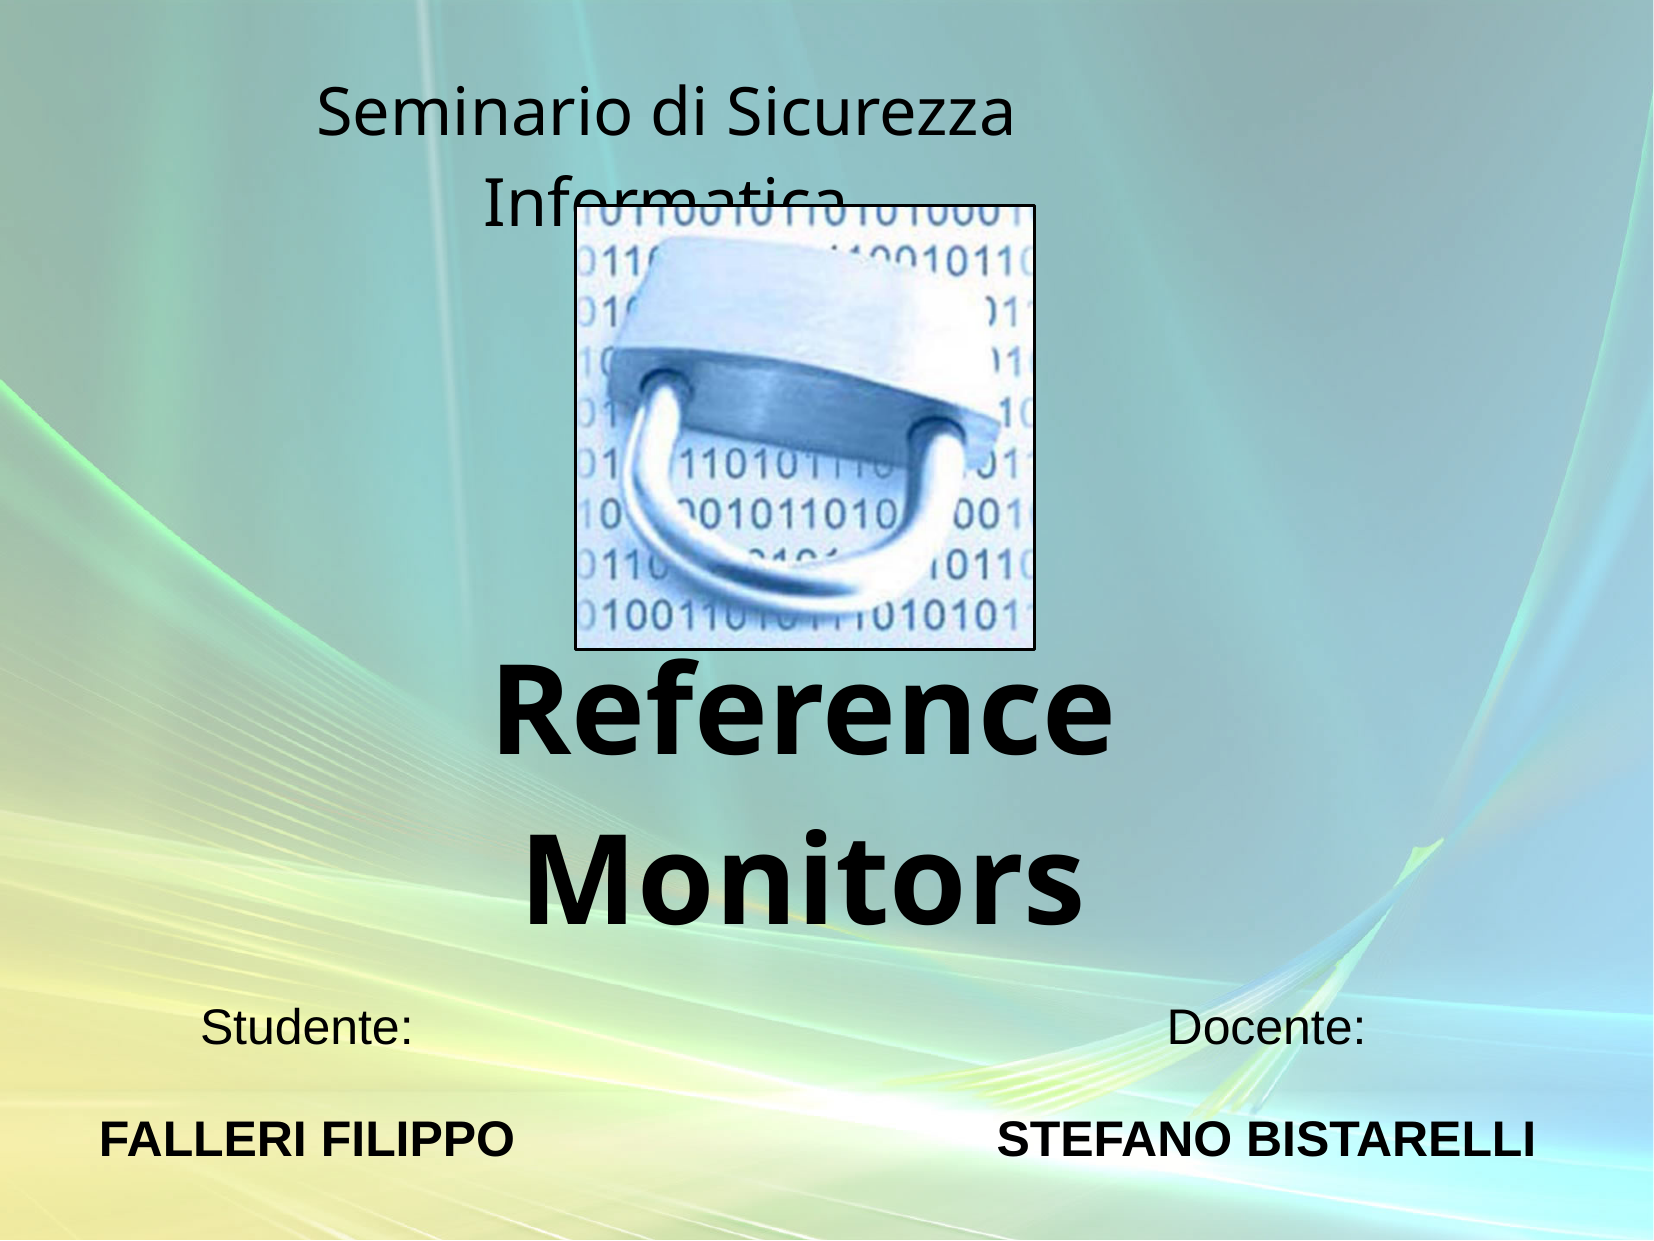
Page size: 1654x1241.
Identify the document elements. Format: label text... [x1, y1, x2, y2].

picture [0, 0, 1654, 1241]
text_box Docente: STEFANO BISTARELLI [974, 992, 1560, 1176]
text_box Studente: FALLERI FILIPPO [41, 992, 573, 1176]
text_box Seminario di Sicurezza Informatica [301, 57, 1306, 154]
title Reference Monitors [218, 631, 1388, 951]
